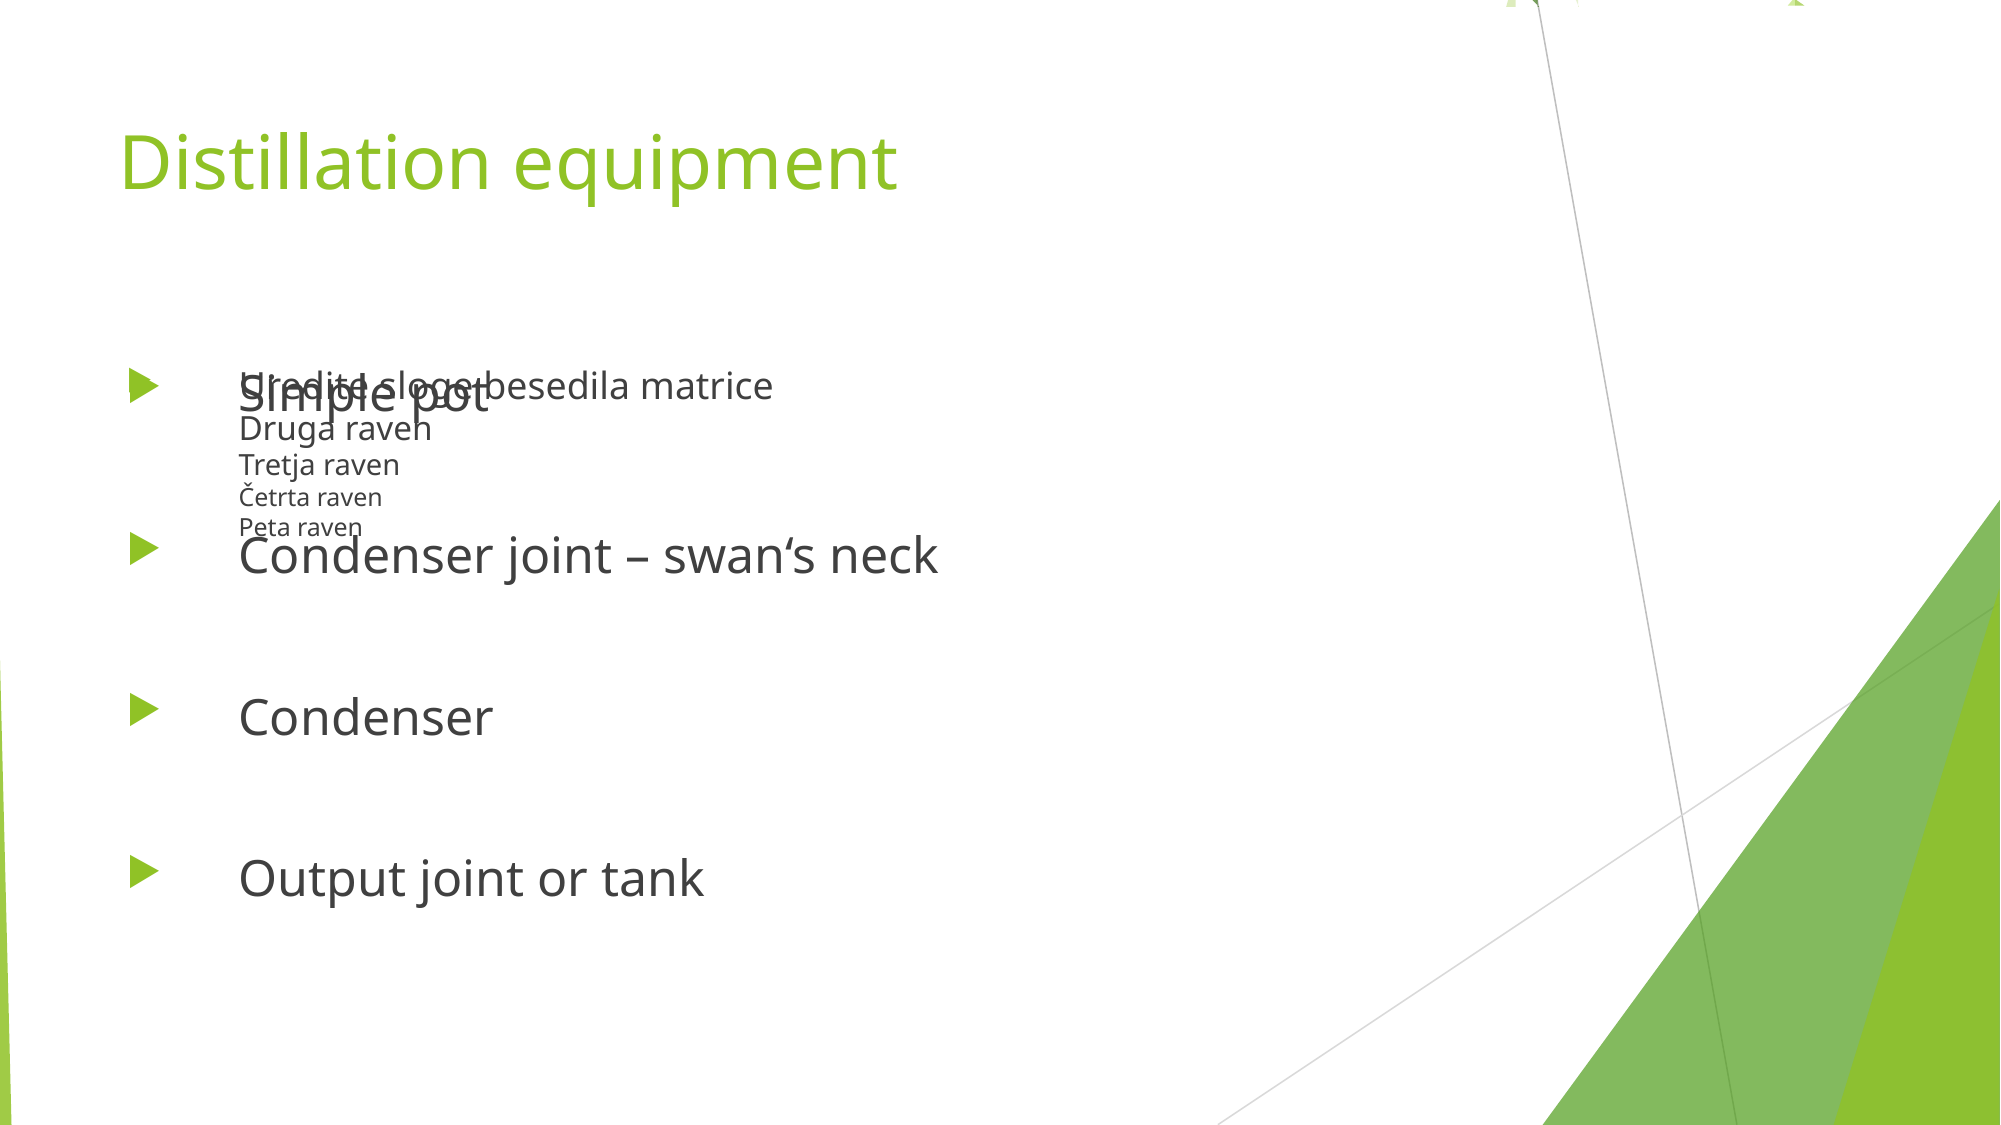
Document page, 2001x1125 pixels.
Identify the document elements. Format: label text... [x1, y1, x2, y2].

text_box Simple pot Condenser joint – swan‘s neck Condenser Output joint or tank [111, 354, 1522, 992]
title Distillation equipment [111, 99, 1522, 317]
